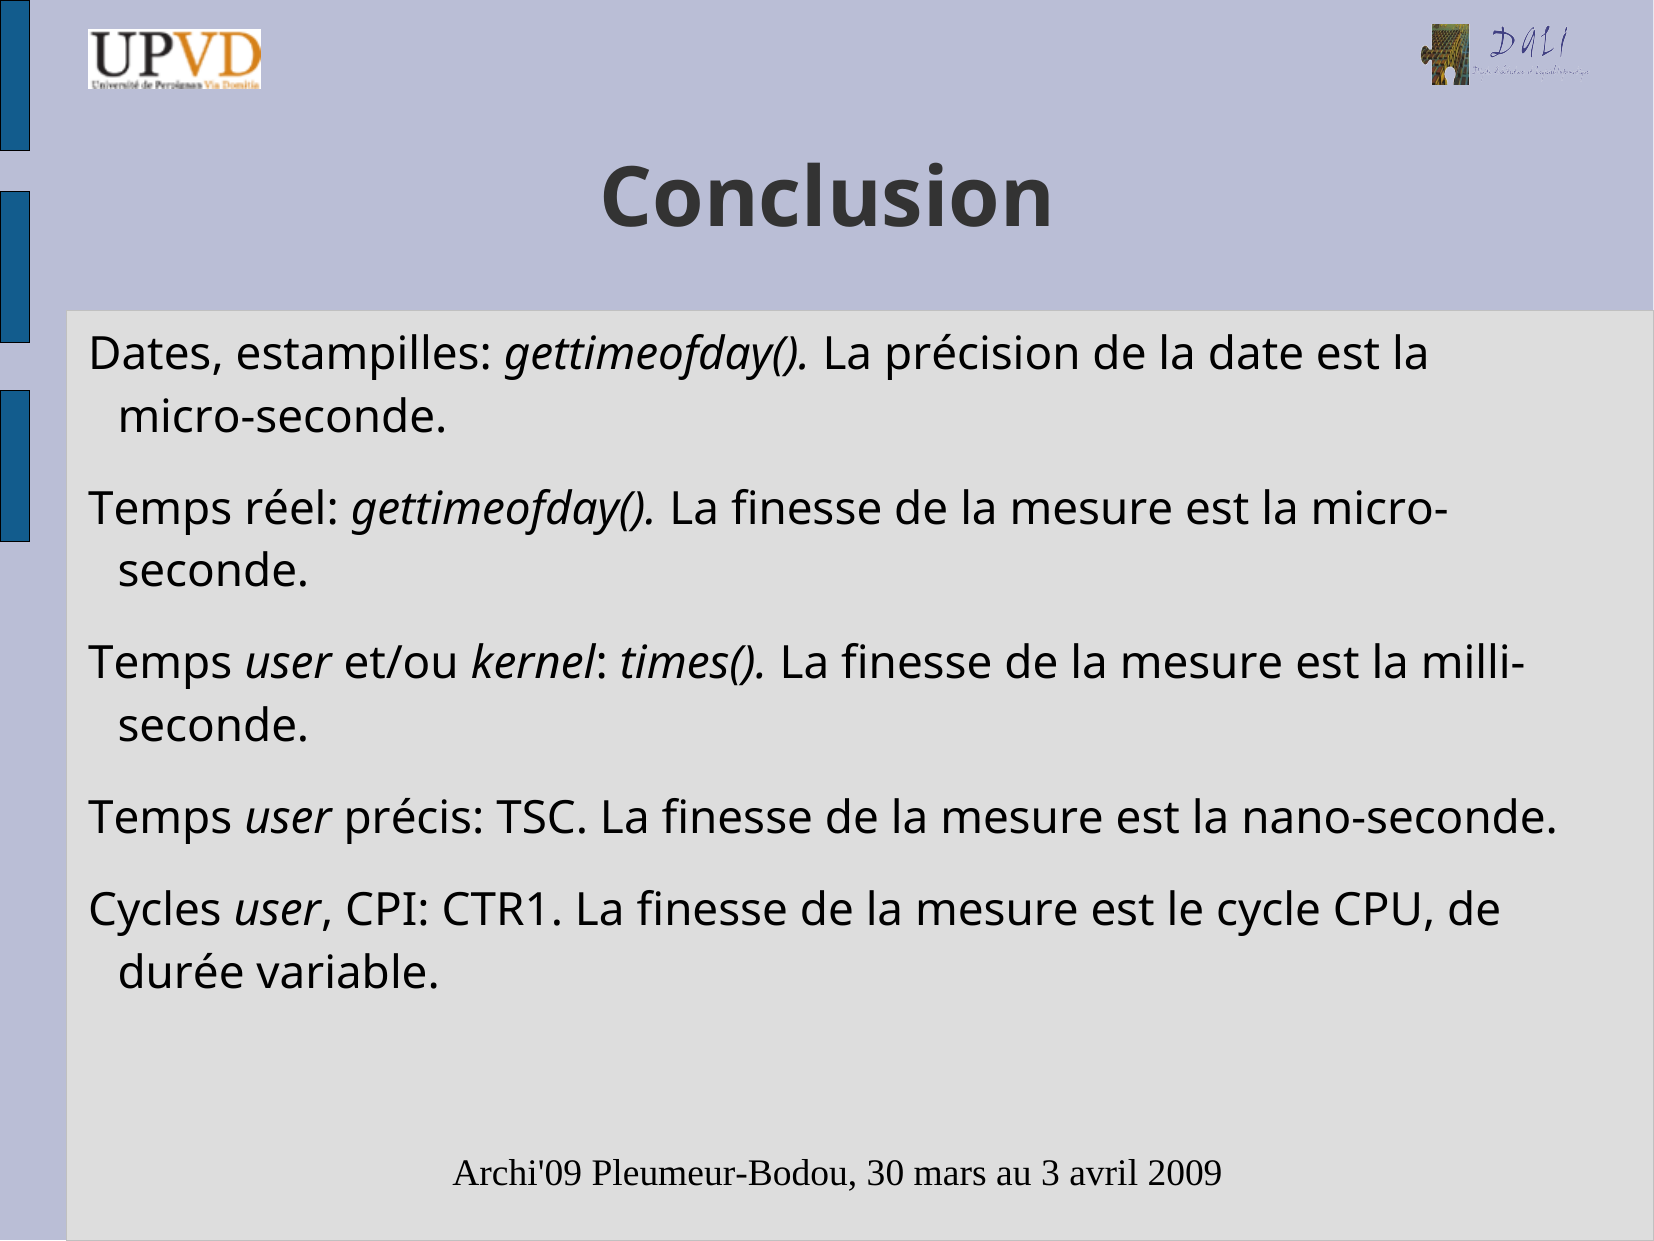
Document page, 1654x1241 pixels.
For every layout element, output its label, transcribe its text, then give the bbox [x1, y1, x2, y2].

list Dates, estampilles: gettimeofday(). La précision de la date est la micro-seconde. Temps réel: gettimeofday(). La finesse de la mesure est la micro-seconde. Temps user et/ou kernel: times(). La finesse de la mesure est la milli-seconde. Temps user précis: TSC. La finesse de la mesure est la nano-seconde. Cycles user, CPI: CTR1. La finesse de la mesure est le cycle CPU, de durée variable. [88, 320, 1563, 1126]
text_box Archi'09 Pleumeur-Bodou, 30 mars au 3 avril 2009 [452, 1151, 1226, 1204]
title Conclusion [121, 91, 1534, 299]
picture [88, 29, 261, 89]
picture [1420, 24, 1593, 85]
